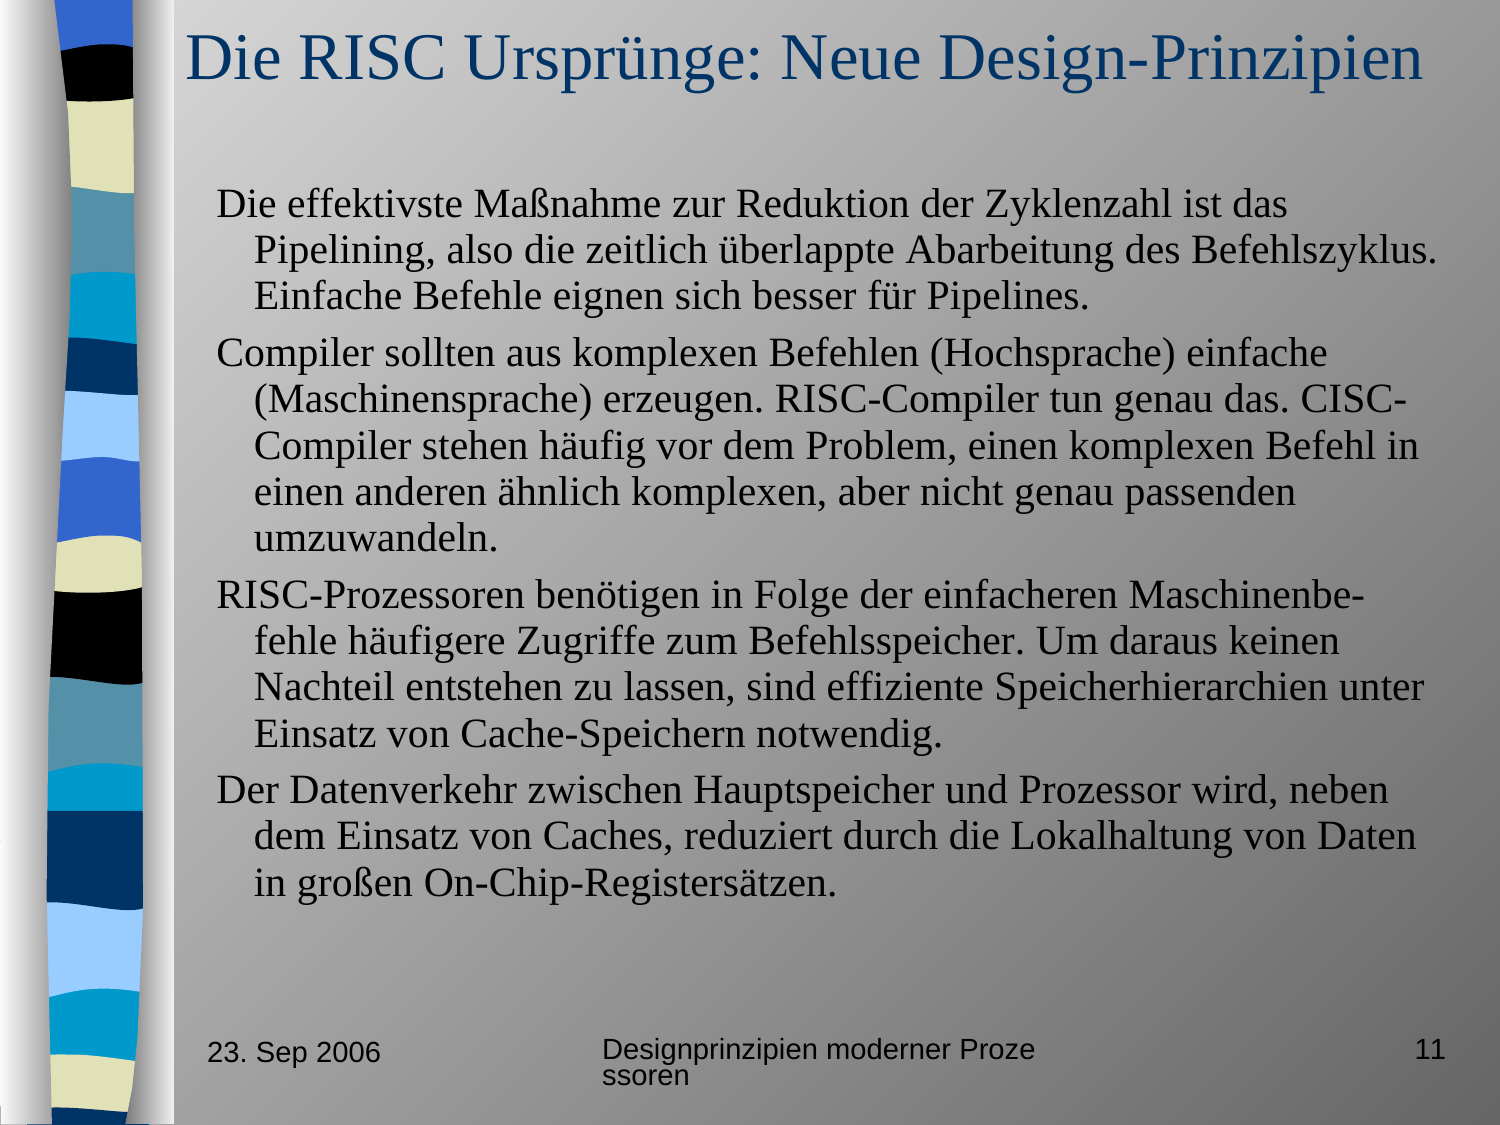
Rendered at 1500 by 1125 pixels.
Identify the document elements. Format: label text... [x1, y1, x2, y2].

title Die RISC Ursprünge: Neue Design-Prinzipien [171, 0, 1447, 126]
list Die effektivste Maßnahme zur Reduktion der Zyklenzahl ist das Pipelining, also die zeitlich überlappte Abarbeitung des Befehlszyklus. Einfache Befehle eignen sich besser für Pipelines. Compiler sollten aus komplexen Befehlen (Hochsprache) einfache (Maschinensprache) erzeugen. RISC-Compiler tun genau das. CISC-Compiler stehen häufig vor dem Problem, einen komplexen Befehl in einen anderen ähnlich komplexen, aber nicht genau passenden umzuwandeln. RISC-Prozessoren benötigen in Folge der einfacheren Maschinenbe-fehle häufigere Zugriffe zum Befehlsspeicher. Um daraus keinen Nachteil entstehen zu lassen, sind effiziente Speicherhierarchien unter Einsatz von Cache-Speichern notwendig. Der Datenverkehr zwischen Hauptspeicher und Prozessor wird, neben dem Einsatz von Caches, reduziert durch die Lokalhaltung von Daten in großen On-Chip-Registersätzen. [183, 172, 1459, 1086]
